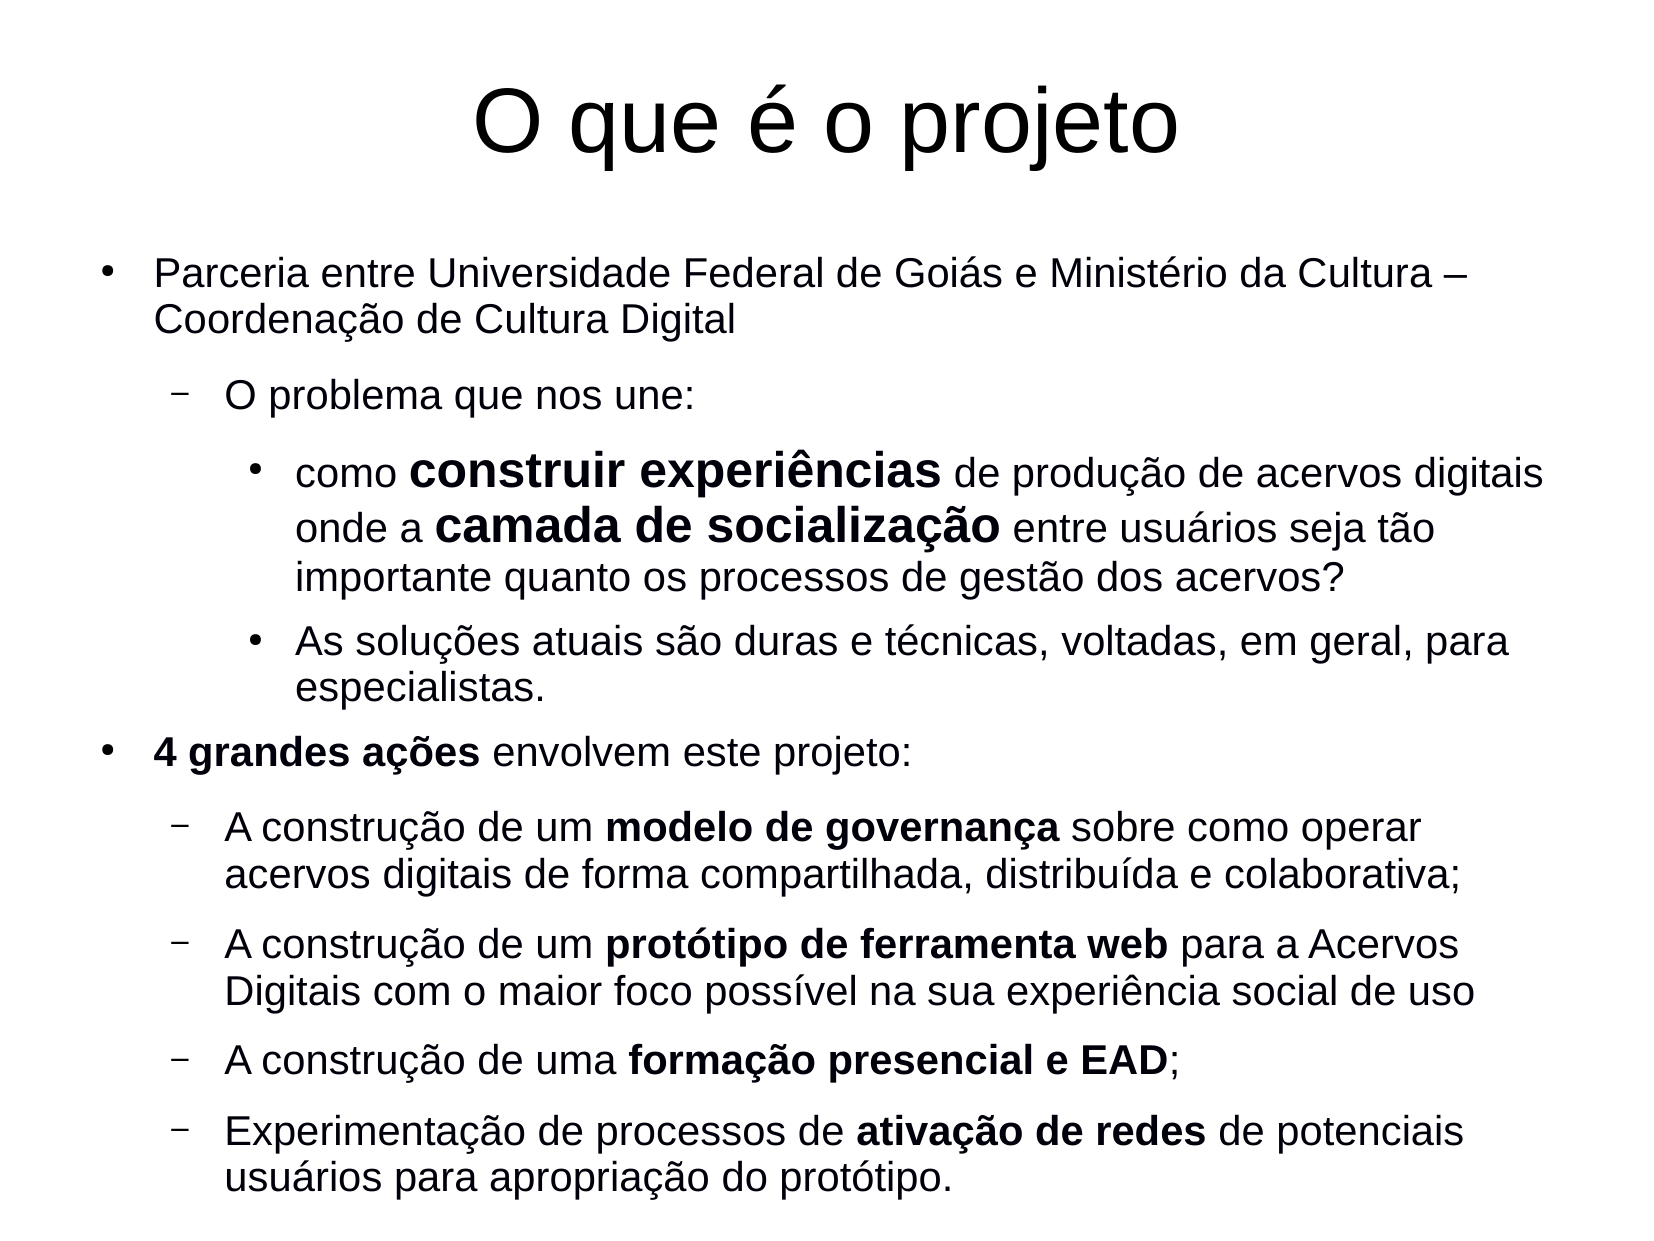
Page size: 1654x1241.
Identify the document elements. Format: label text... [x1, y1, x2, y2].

list Parceria entre Universidade Federal de Goiás e Ministério da Cultura – Coordenação de Cultura Digital O problema que nos une: como construir experiências de produção de acervos digitais onde a camada de socialização entre usuários seja tão importante quanto os processos de gestão dos acervos? As soluções atuais são duras e técnicas, voltadas, em geral, para especialistas. 4 grandes ações envolvem este projeto: A construção de um modelo de governança sobre como operar acervos digitais de forma compartilhada, distribuída e colaborativa; A construção de um protótipo de ferramenta web para a Acervos Digitais com o maior foco possível na sua experiência social de uso A construção de uma formação presencial e EAD; Experimentação de processos de ativação de redes de potenciais usuários para apropriação do protótipo. [82, 249, 1571, 969]
title O que é o projeto [0, 17, 1654, 225]
